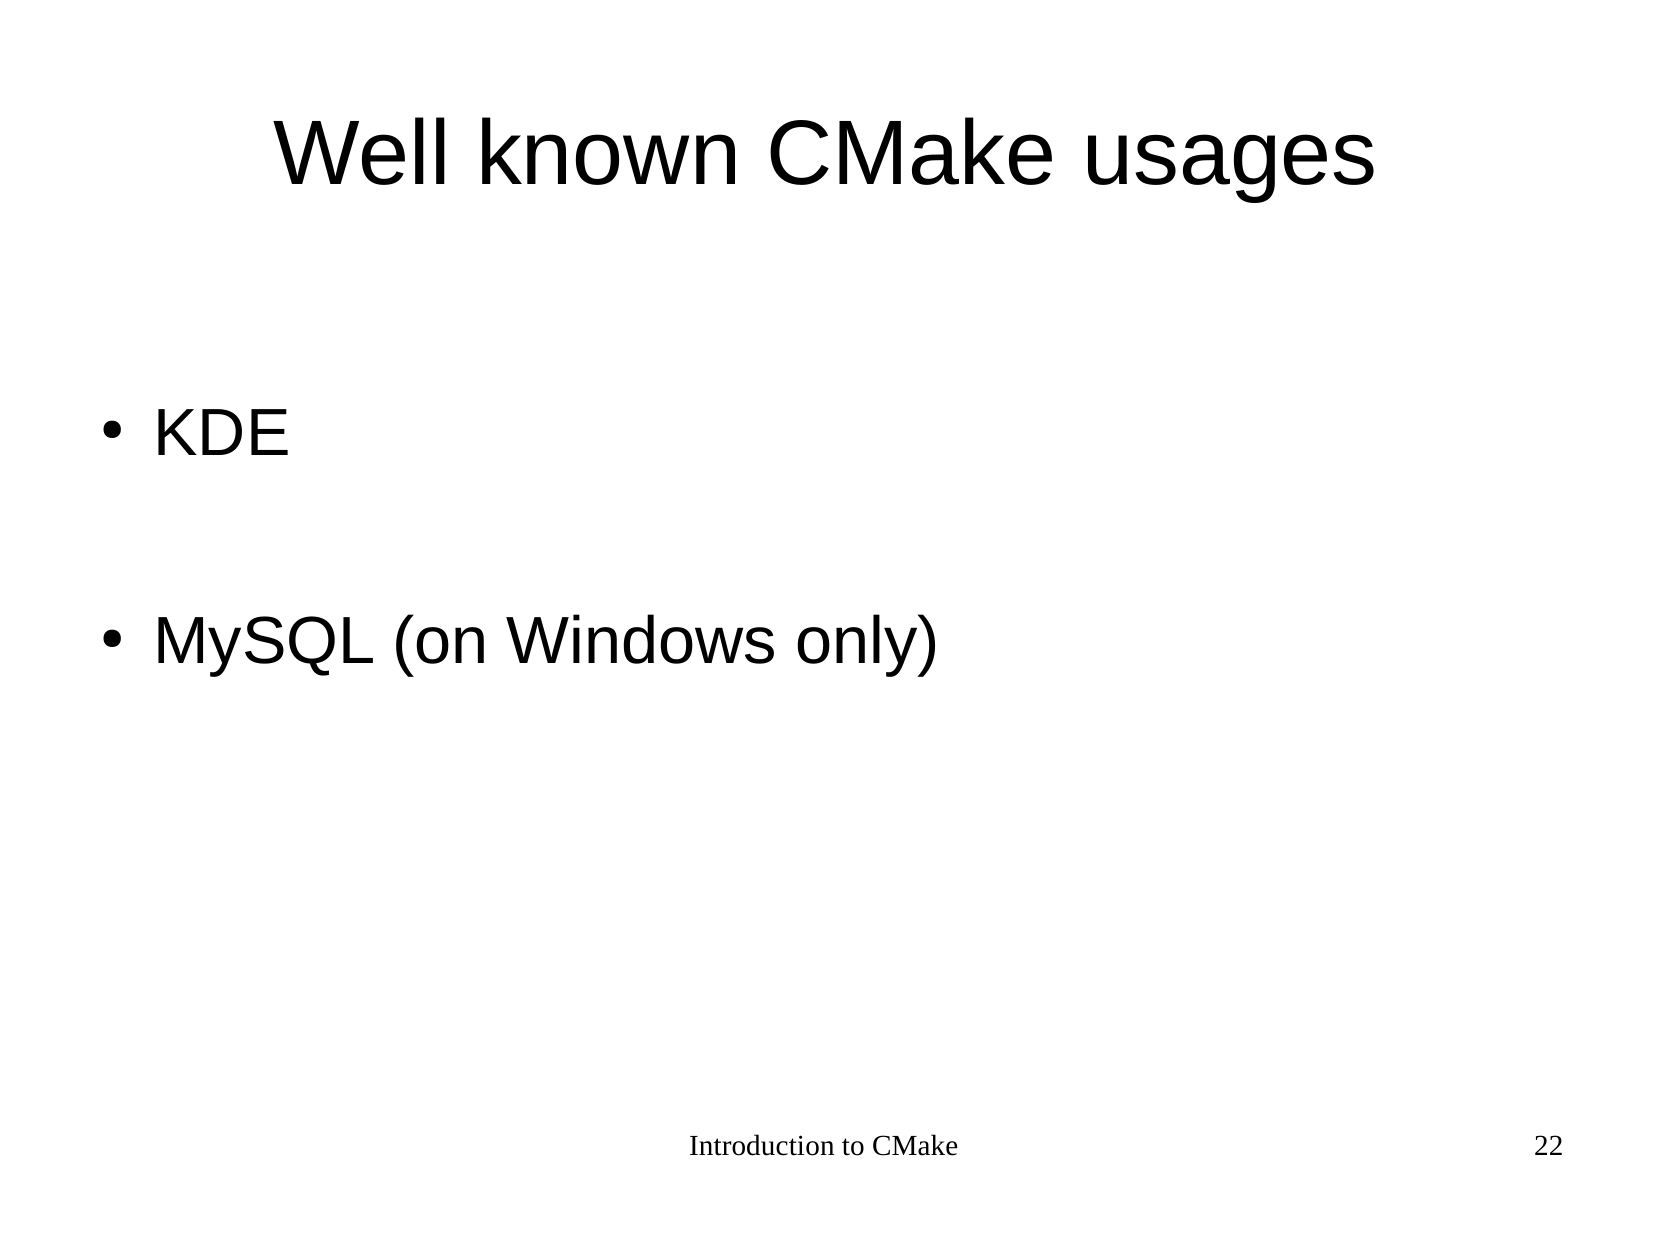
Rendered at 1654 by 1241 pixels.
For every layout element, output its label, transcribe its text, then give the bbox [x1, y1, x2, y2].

list KDE MySQL (on Windows only) [82, 290, 1571, 1109]
title Well known CMake usages [82, 56, 1571, 250]
